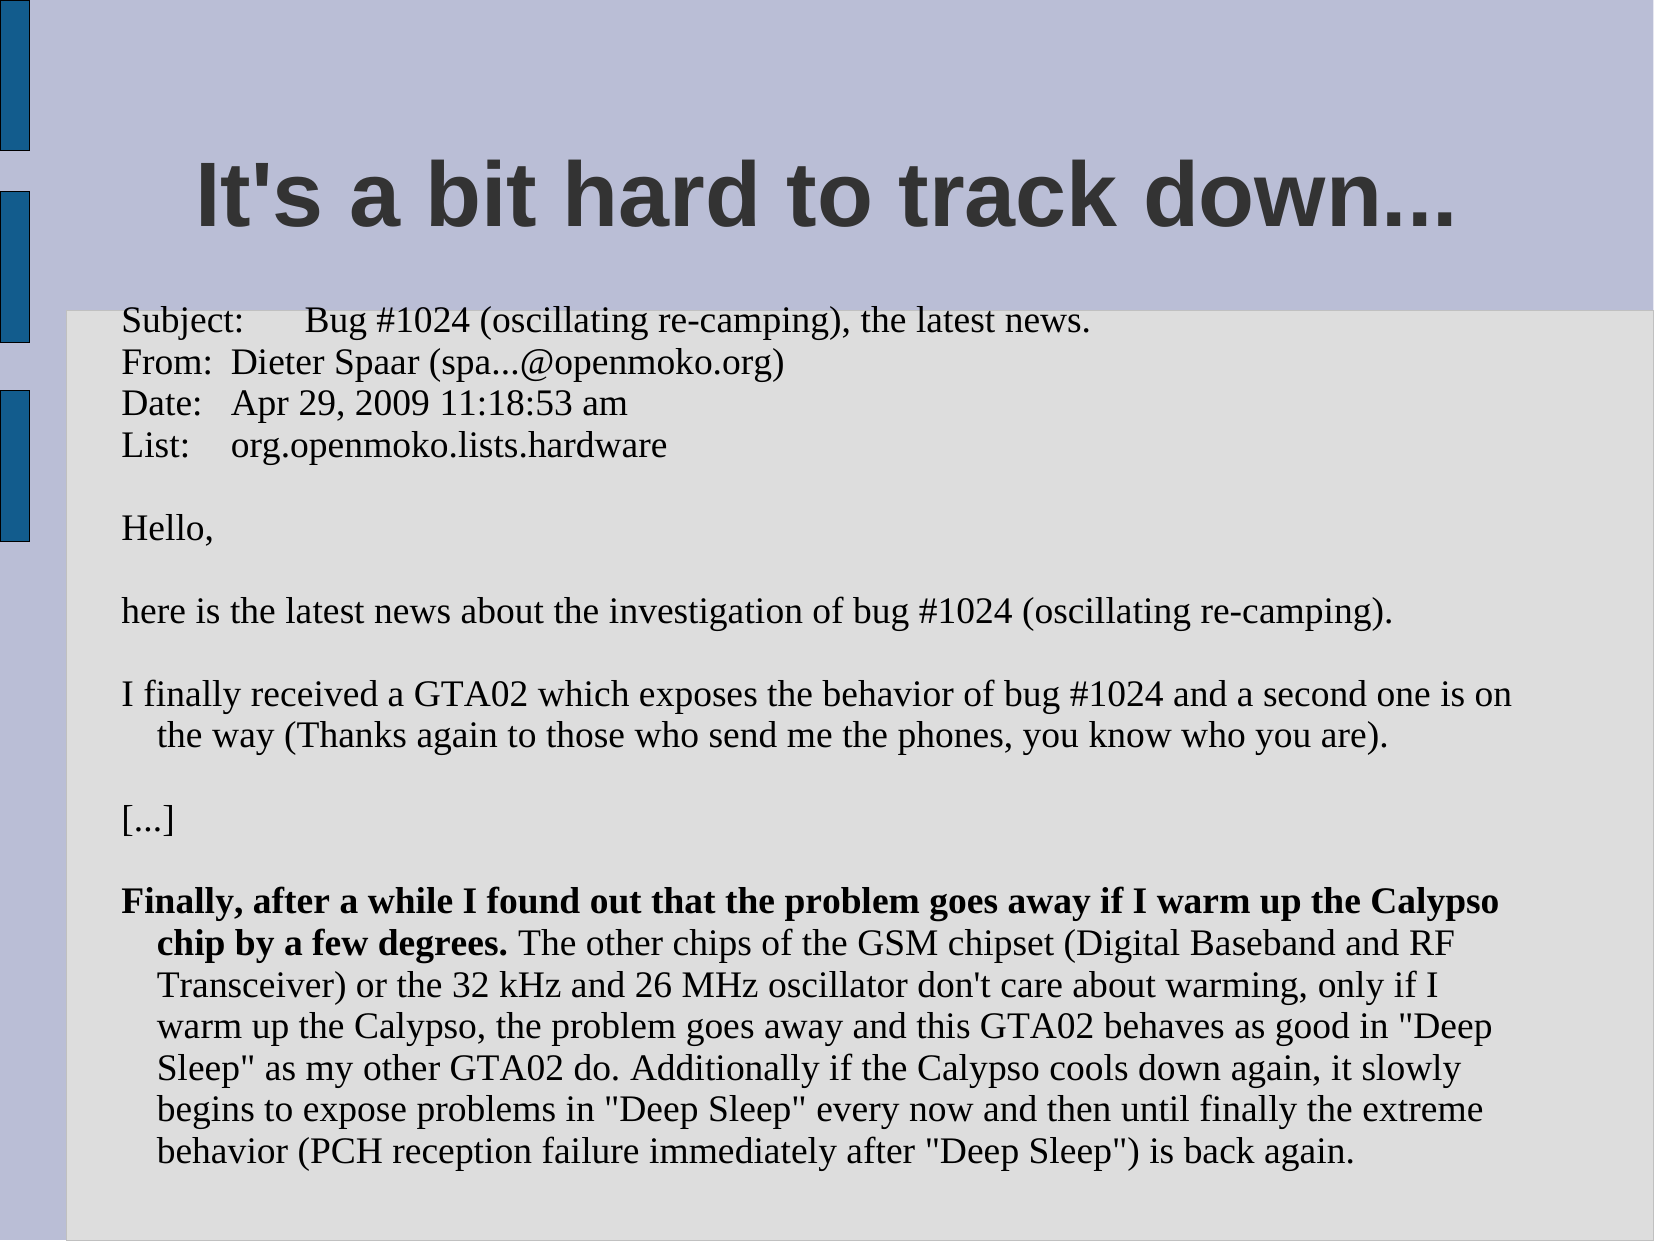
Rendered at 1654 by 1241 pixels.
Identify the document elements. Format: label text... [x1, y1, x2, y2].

title It's a bit hard to track down... [121, 98, 1534, 291]
subtitle Subject: Bug #1024 (oscillating re-camping), the latest news. From: Dieter Spaar (spa...@openmoko.org) Date: Apr 29, 2009 11:18:53 am List: org.openmoko.lists.hardware Hello, here is the latest news about the investigation of bug #1024 (oscillating re-camping). I finally received a GTA02 which exposes the behavior of bug #1024 and a second one is on the way (Thanks again to those who send me the phones, you know who you are). [...] Finally, after a while I found out that the problem goes away if I warm up the Calypso chip by a few degrees. The other chips of the GSM chipset (Digital Baseband and RF Transceiver) or the 32 kHz and 26 MHz oscillator don't care about warming, only if I warm up the Calypso, the problem goes away and this GTA02 behaves as good in "Deep Sleep" as my other GTA02 do. Additionally if the Calypso cools down again, it slowly begins to expose problems in "Deep Sleep" every now and then until finally the extreme behavior (PCH reception failure immediately after "Deep Sleep") is back again. [121, 299, 1534, 1172]
